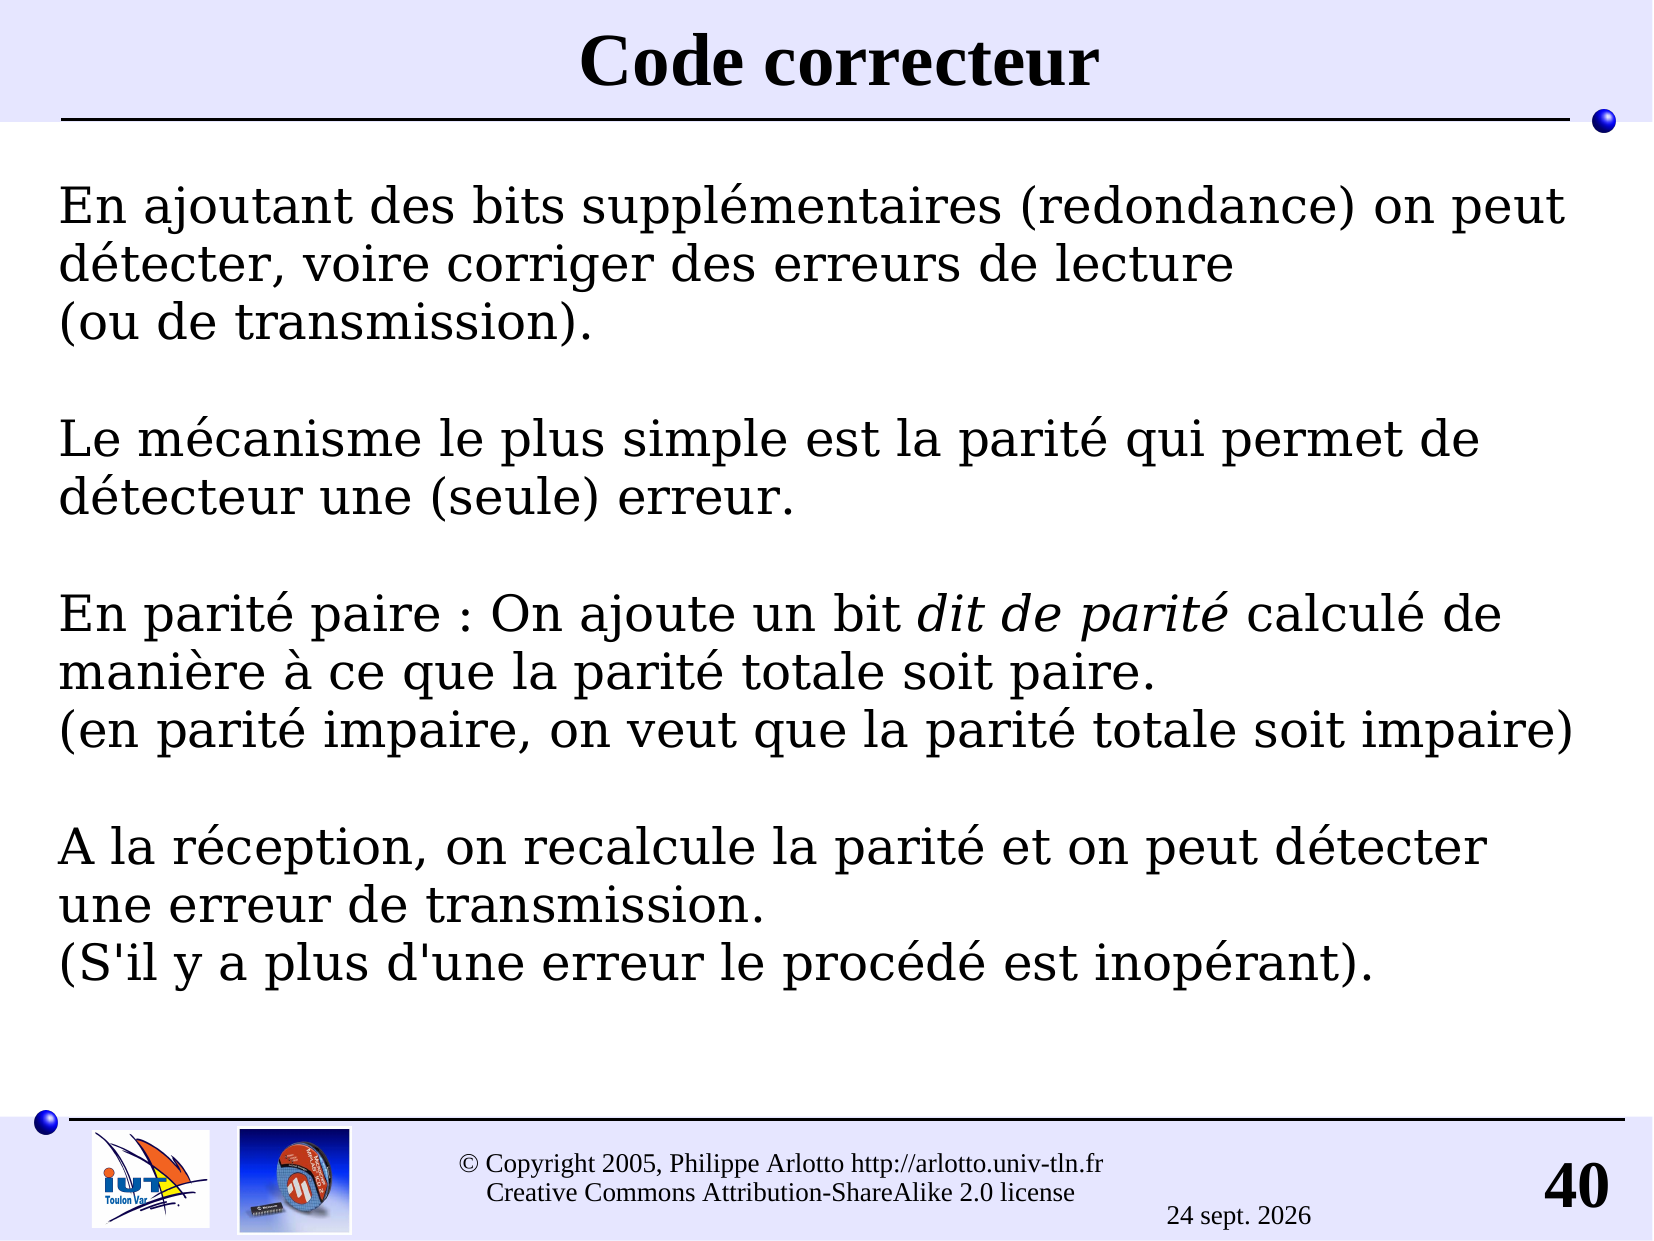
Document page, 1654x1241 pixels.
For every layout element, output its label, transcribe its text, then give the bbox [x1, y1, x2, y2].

picture [237, 1126, 352, 1235]
title Code correcteur [95, 11, 1585, 110]
text_box En ajoutant des bits supplémentaires (redondance) on peut détecter, voire corriger des erreurs de lecture (ou de transmission). Le mécanisme le plus simple est la parité qui permet de détecteur une (seule) erreur. En parité paire : On ajoute un bit dit de parité calculé de manière à ce que la parité totale soit paire. (en parité impaire, on veut que la parité totale soit impaire) A la réception, on recalcule la parité et on peut détecter une erreur de transmission. (S'il y a plus d'une erreur le procédé est inopérant). [59, 177, 1577, 993]
